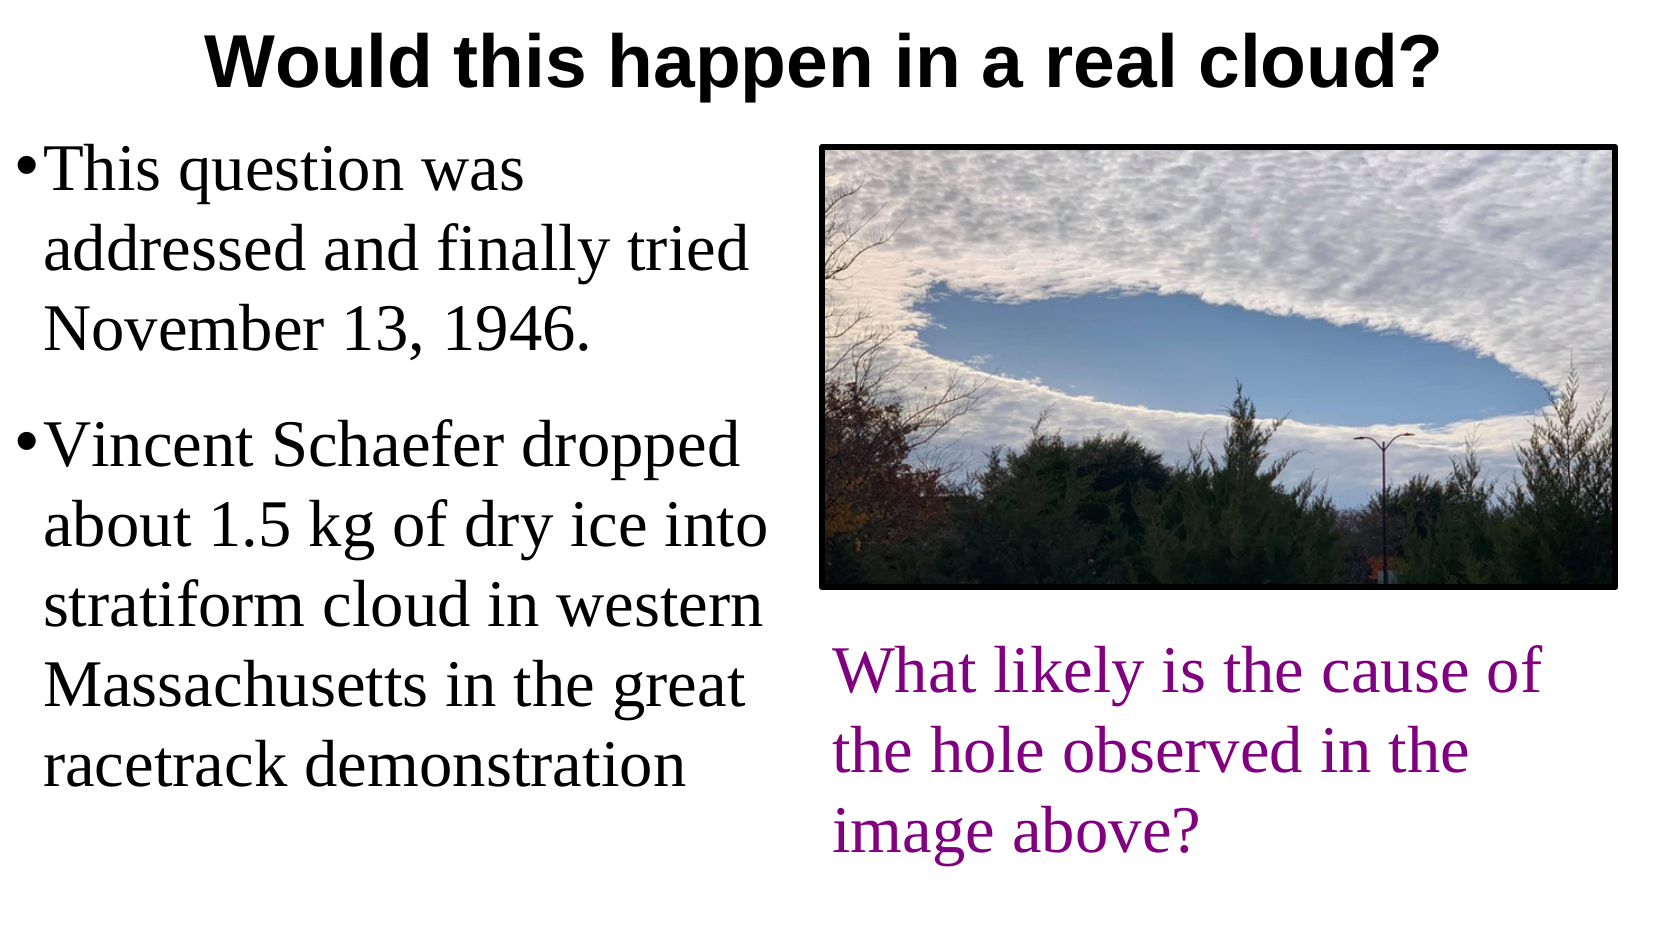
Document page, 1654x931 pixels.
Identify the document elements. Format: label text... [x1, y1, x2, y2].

text_box What likely is the cause of the hole observed in the image above? [817, 618, 1625, 874]
title Would this happen in a real cloud? [0, 2, 1651, 113]
picture [825, 150, 1613, 585]
list This question was addressed and finally tried November 13, 1946. Vincent Schaefer dropped about 1.5 kg of dry ice into stratiform cloud in western Massachusetts in the great racetrack demonstration [0, 116, 788, 814]
